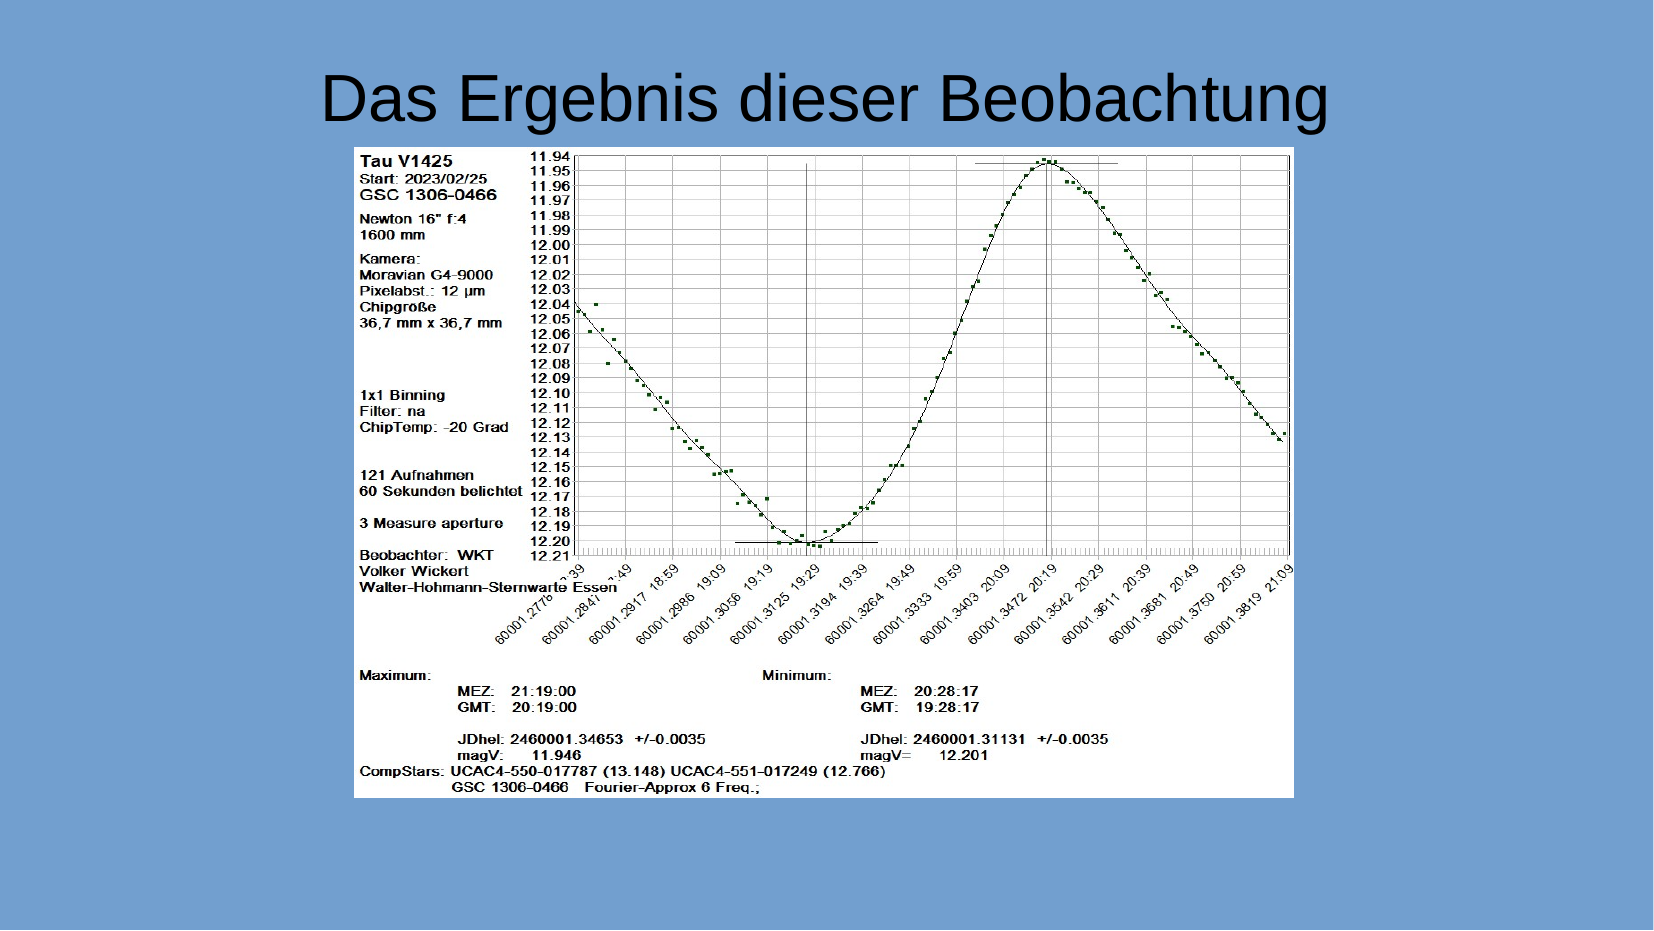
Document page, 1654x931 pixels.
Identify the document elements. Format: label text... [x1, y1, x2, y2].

text_box Das Ergebnis dieser Beobachtung [29, 11, 1622, 237]
picture [354, 147, 1294, 798]
